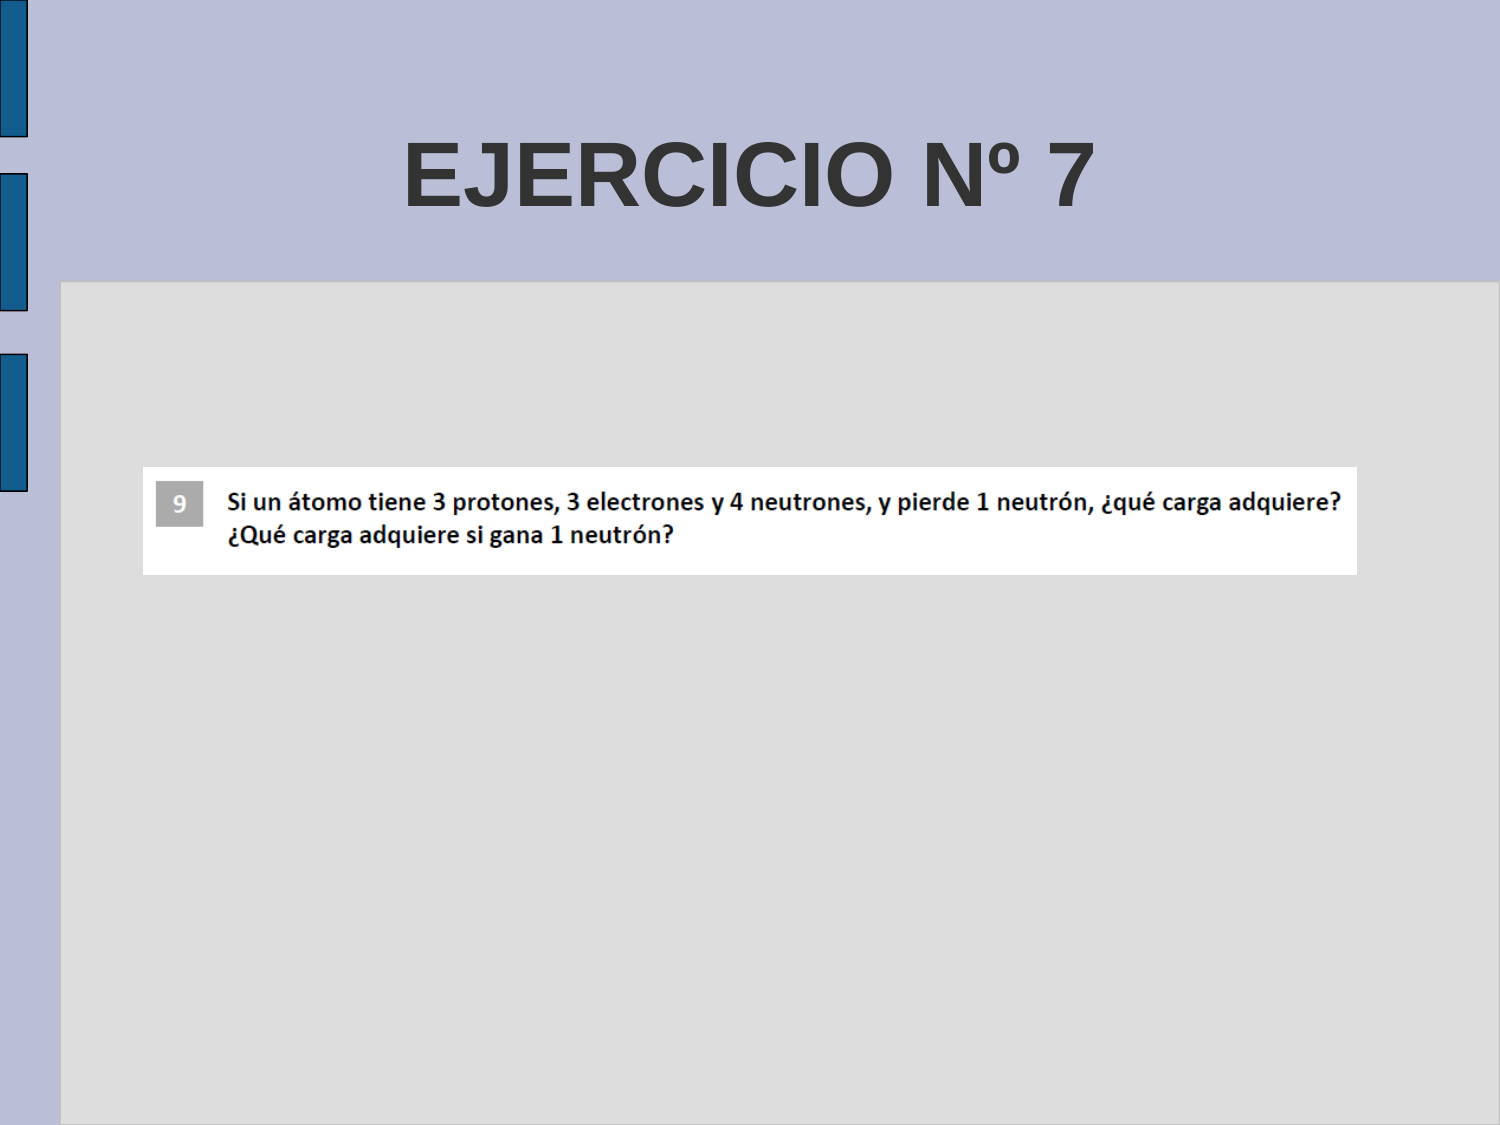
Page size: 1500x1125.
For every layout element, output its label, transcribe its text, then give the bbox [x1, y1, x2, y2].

title EJERCICIO Nº 7 [110, 80, 1391, 271]
picture [143, 467, 1357, 575]
